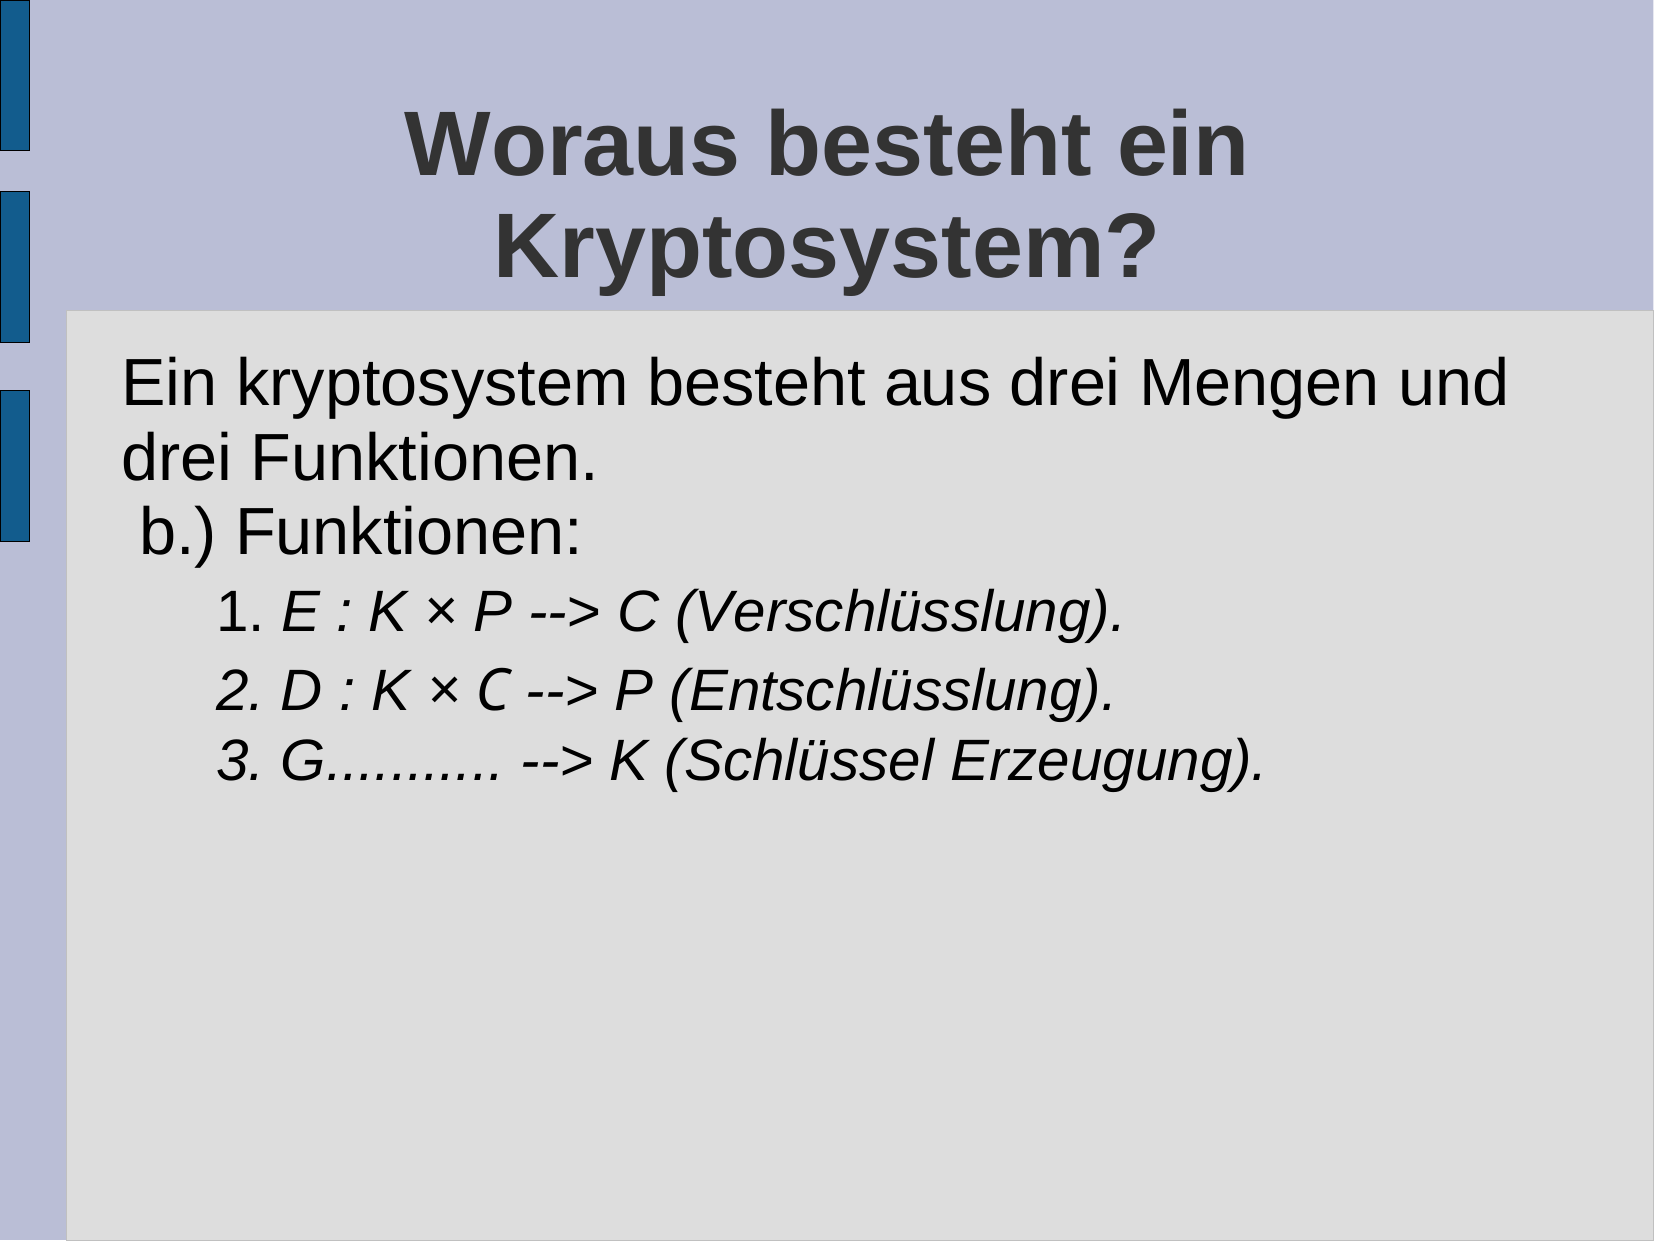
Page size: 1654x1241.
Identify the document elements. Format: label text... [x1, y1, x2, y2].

title Woraus besteht ein Kryptosystem? [121, 76, 1534, 313]
list Ein kryptosystem besteht aus drei Mengen und drei Funktionen. b.) Funktionen: 1. E : K × P --> C (Verschlüsslung). 2. D : K × C --> P (Entschlüsslung). 3. G........... --> K (Schlüssel Erzeugung). [121, 344, 1534, 1127]
